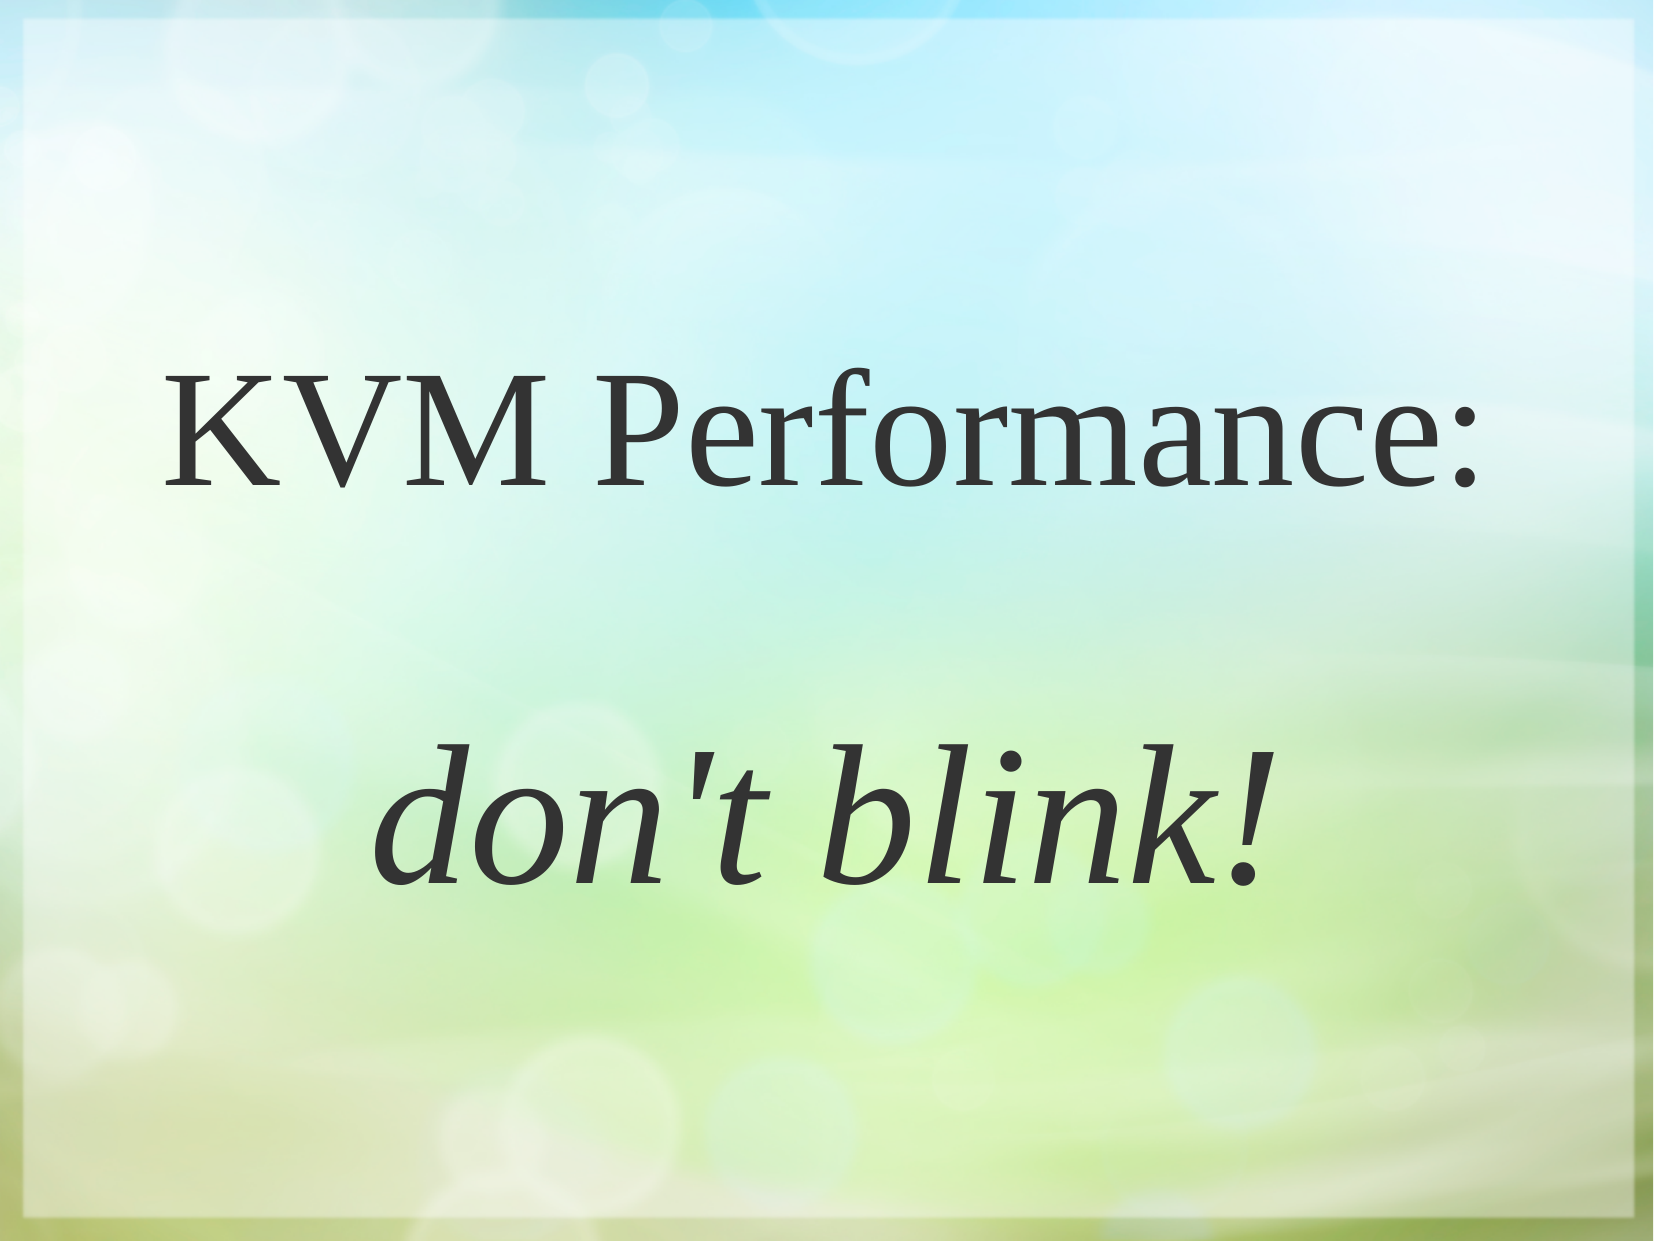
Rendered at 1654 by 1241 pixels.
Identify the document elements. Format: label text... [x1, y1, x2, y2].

picture [0, 0, 1654, 1241]
subtitle KVM Performance: don't blink! [82, 154, 1571, 1110]
